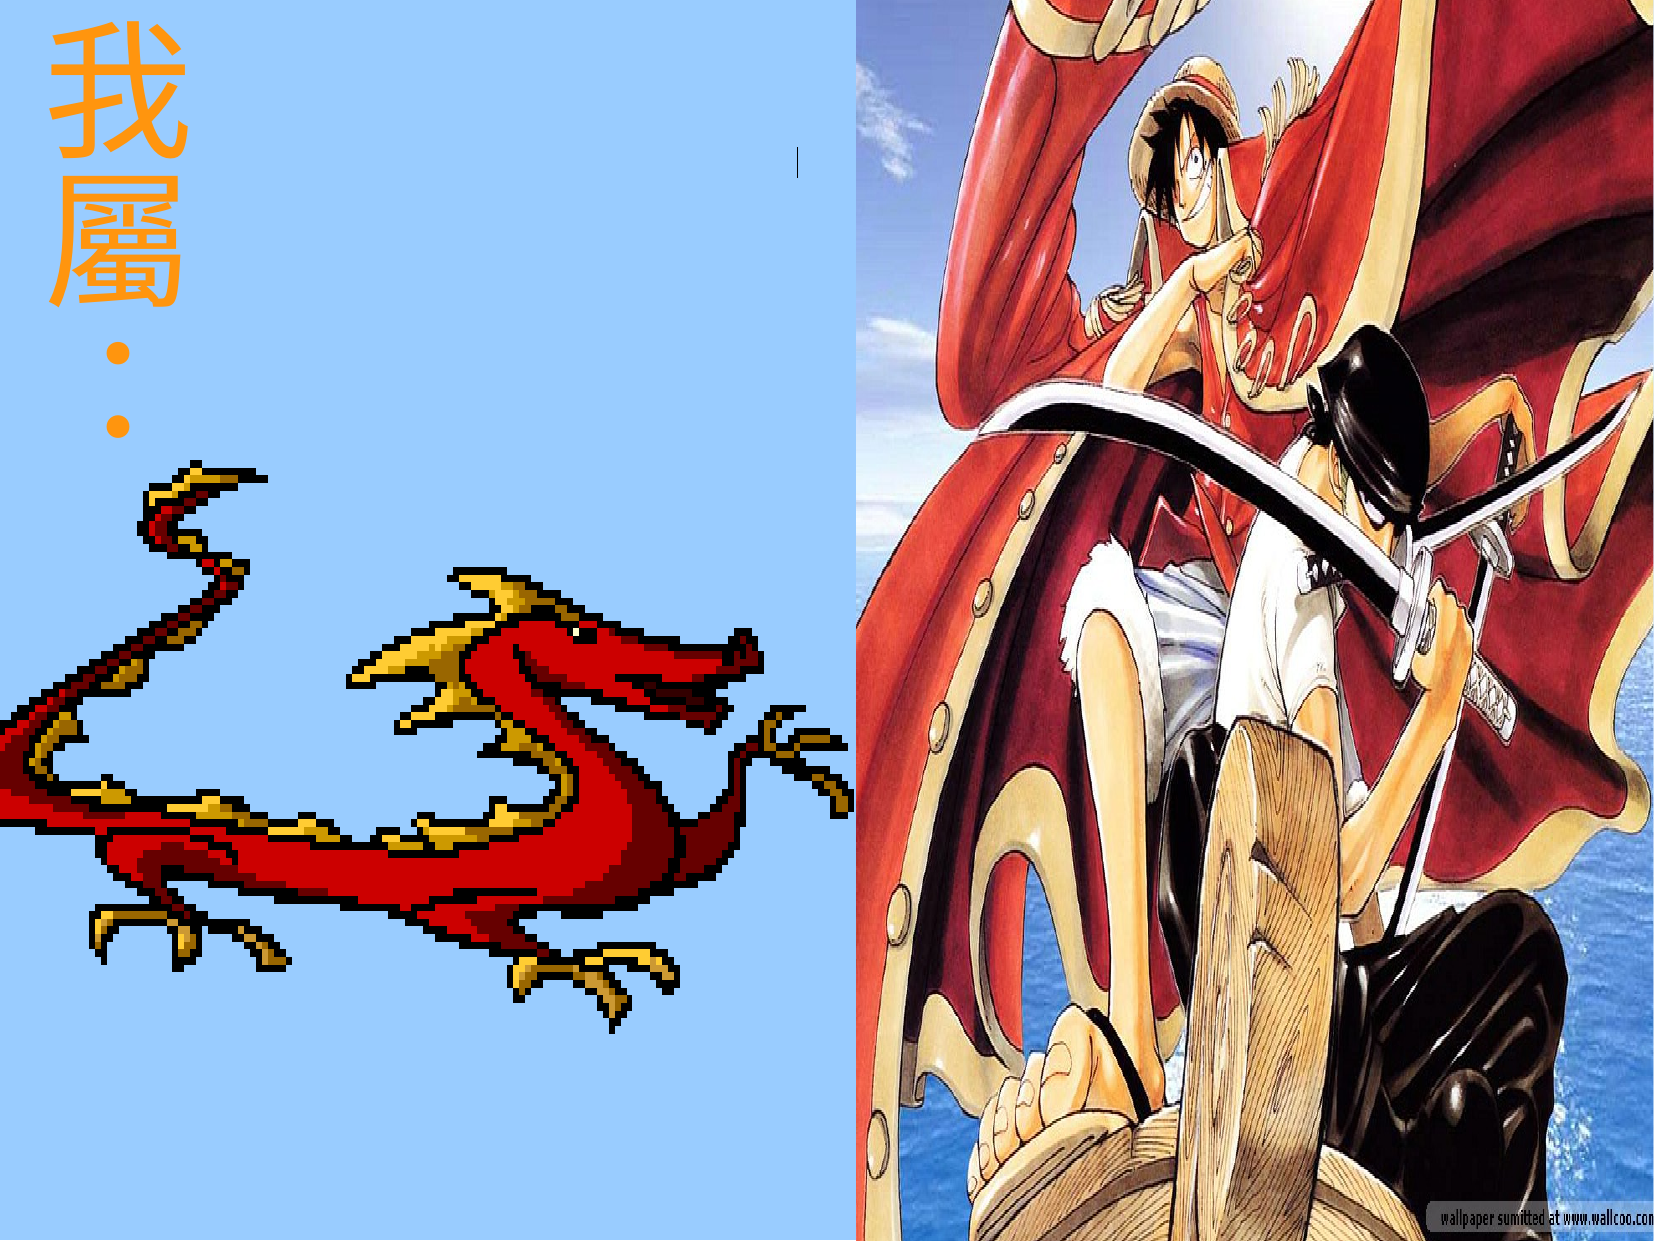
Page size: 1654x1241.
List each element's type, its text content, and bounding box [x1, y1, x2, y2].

text_box 我屬： [0, 0, 235, 407]
picture [0, 0, 1654, 1241]
